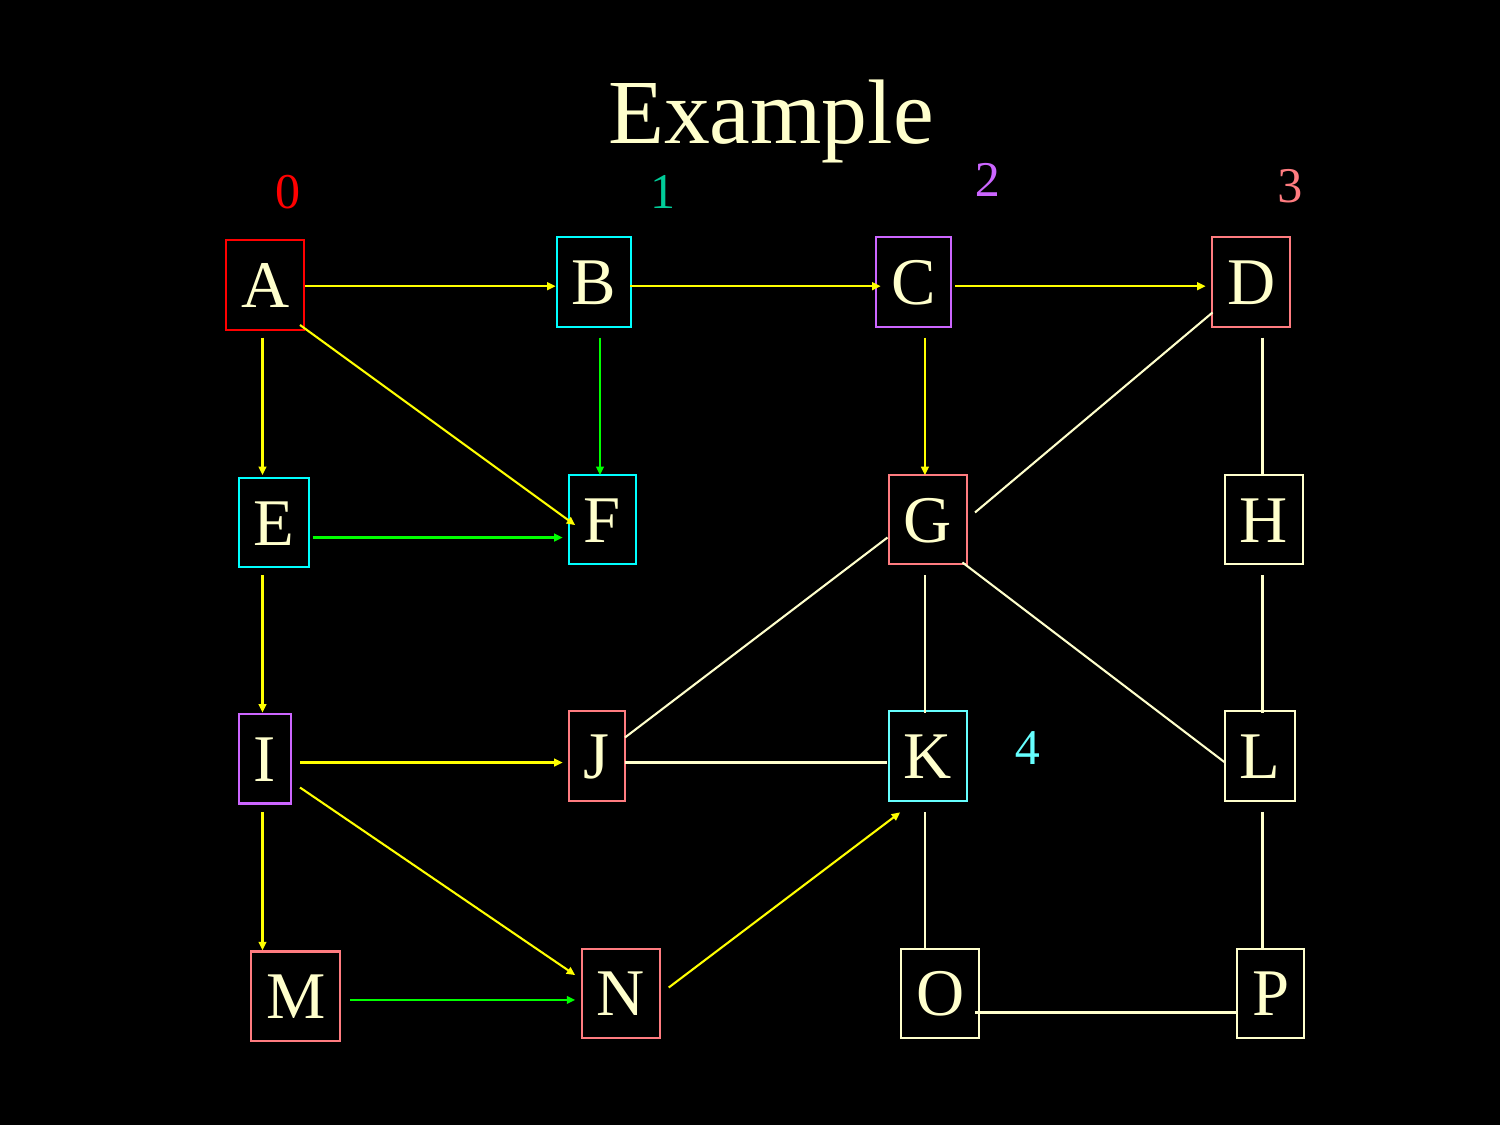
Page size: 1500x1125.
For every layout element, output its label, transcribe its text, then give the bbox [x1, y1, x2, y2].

text_box N [581, 948, 660, 1039]
text_box G [888, 474, 967, 565]
text_box K [888, 711, 967, 801]
text_box L [1224, 711, 1296, 801]
text_box P [1237, 948, 1305, 1039]
text_box M [251, 951, 341, 1042]
text_box E [238, 477, 310, 568]
text_box A [226, 240, 305, 330]
text_box 4 [1000, 712, 1055, 784]
text_box H [1224, 474, 1303, 565]
text_box 2 [960, 144, 1015, 215]
title Example [42, 37, 1500, 188]
text_box I [238, 713, 291, 804]
text_box 3 [1262, 149, 1318, 221]
text_box J [569, 711, 625, 801]
text_box D [1212, 237, 1291, 327]
text_box F [569, 474, 636, 565]
text_box C [876, 237, 951, 327]
text_box O [901, 948, 980, 1039]
text_box B [556, 237, 632, 327]
text_box 0 [260, 156, 315, 228]
text_box 1 [635, 156, 690, 228]
